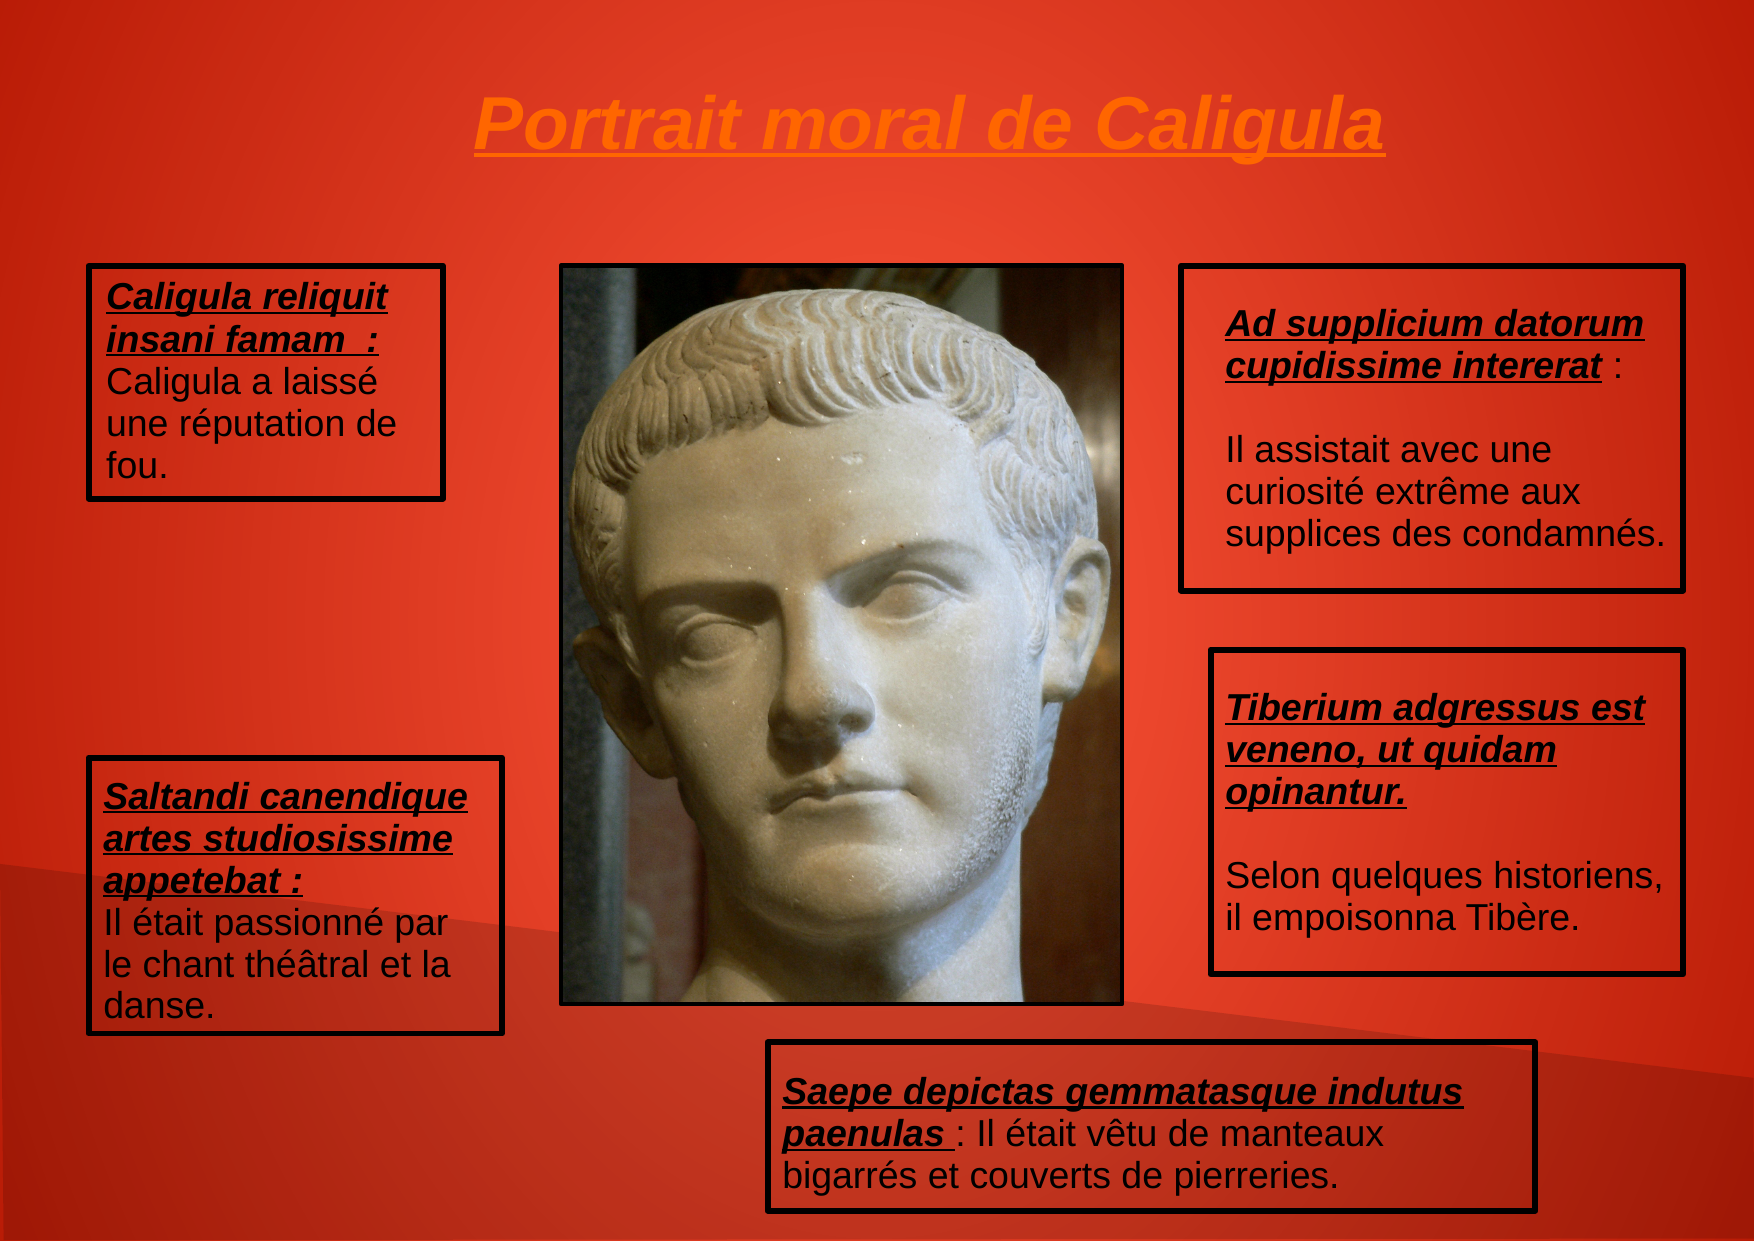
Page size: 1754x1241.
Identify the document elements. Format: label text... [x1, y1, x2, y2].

picture [563, 268, 1120, 1002]
text_box [1210, 650, 1684, 679]
text_box [767, 1042, 1536, 1211]
text_box [88, 757, 502, 767]
text_box Saltandi canendique artes studiosissime appetebat : Il était passionné par le chant théâtral et la danse. [88, 767, 502, 1038]
text_box Ad supplicium datorum cupidissime intererat : Il assistait avec une curiosité extrême aux supplices des condamnés. [1210, 295, 1684, 650]
text_box Caligula reliquit insani famam : Caligula a laissé une réputation de fou. [88, 265, 443, 499]
text_box Saepe depictas gemmatasque indutus paenulas : Il était vêtu de manteaux bigarrés et couverts de pierreries. [767, 1062, 1506, 1206]
text_box Portrait moral de Caligula [295, 73, 1565, 178]
text_box [1181, 265, 1684, 591]
text_box Tiberium adgressus est veneno, ut quidam opinantur. Selon quelques historiens, il empoisonna Tibère. [1210, 679, 1684, 950]
text_box [1210, 950, 1684, 975]
